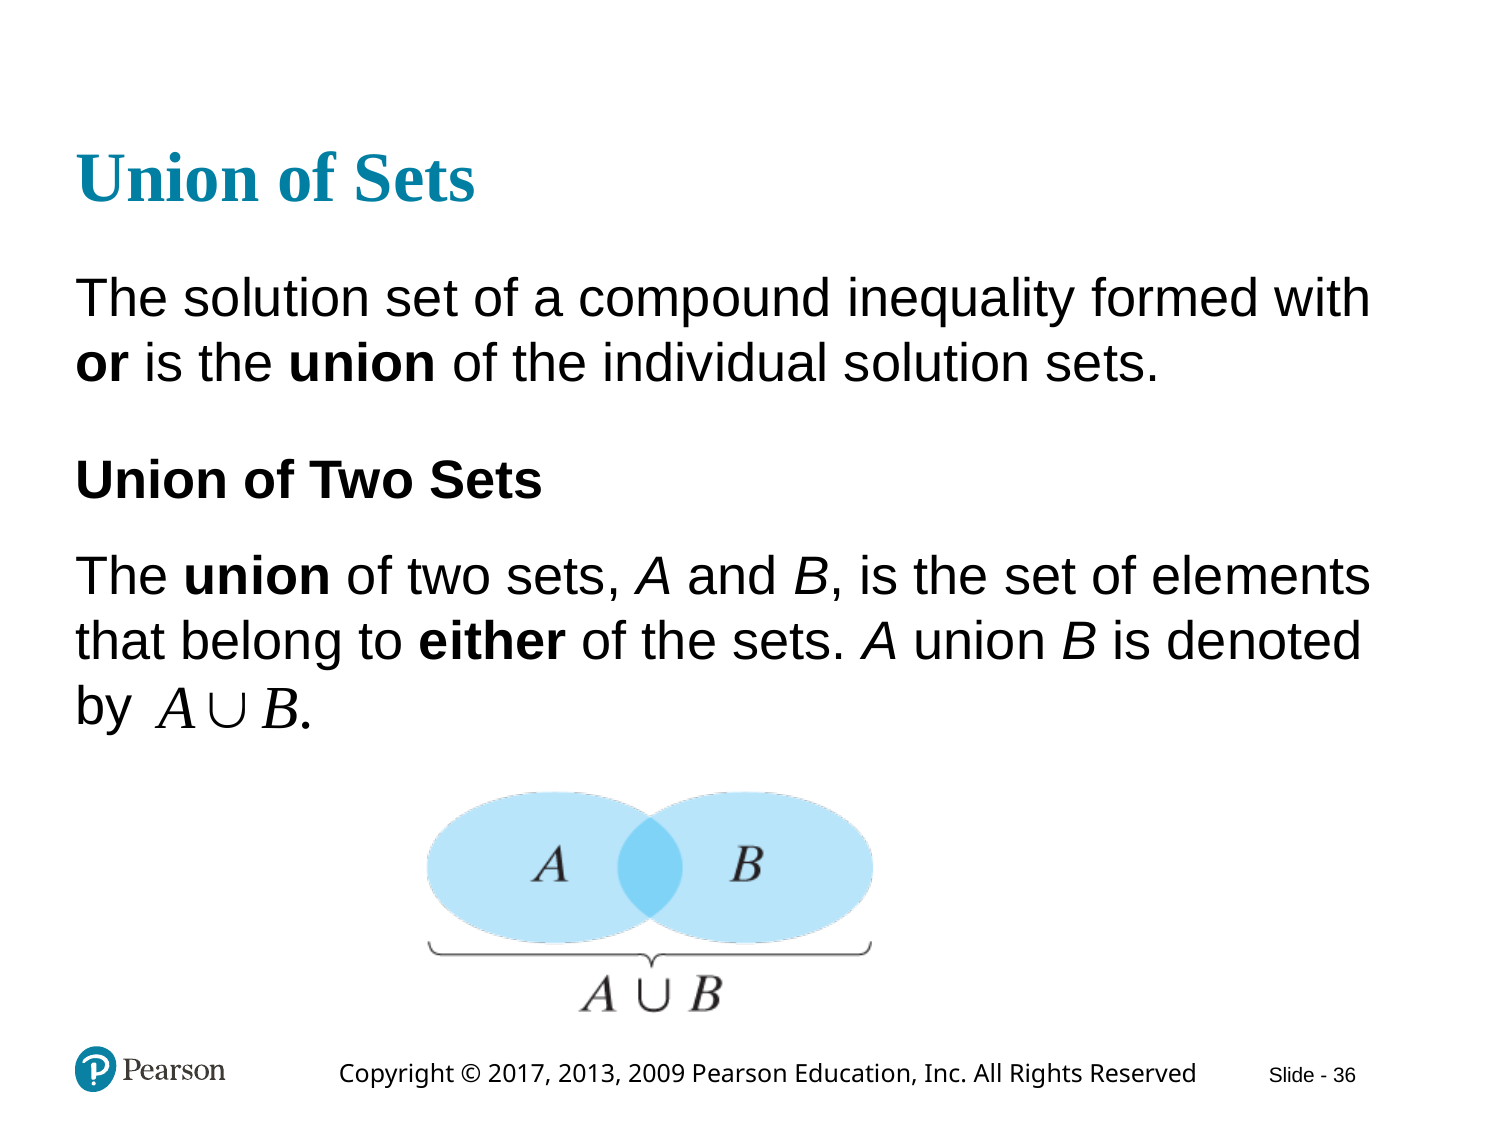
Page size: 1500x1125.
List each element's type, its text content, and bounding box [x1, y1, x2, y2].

chart [150, 680, 316, 736]
picture [425, 790, 875, 1015]
title Union of Sets [75, 35, 1425, 216]
list Union of Two Sets The union of two sets, A and B, is the set of elements that belong to either of the sets. A union B is denoted by [75, 444, 1425, 747]
list The solution set of a compound inequality formed with or is the union of the individual solution sets. [75, 262, 1425, 413]
